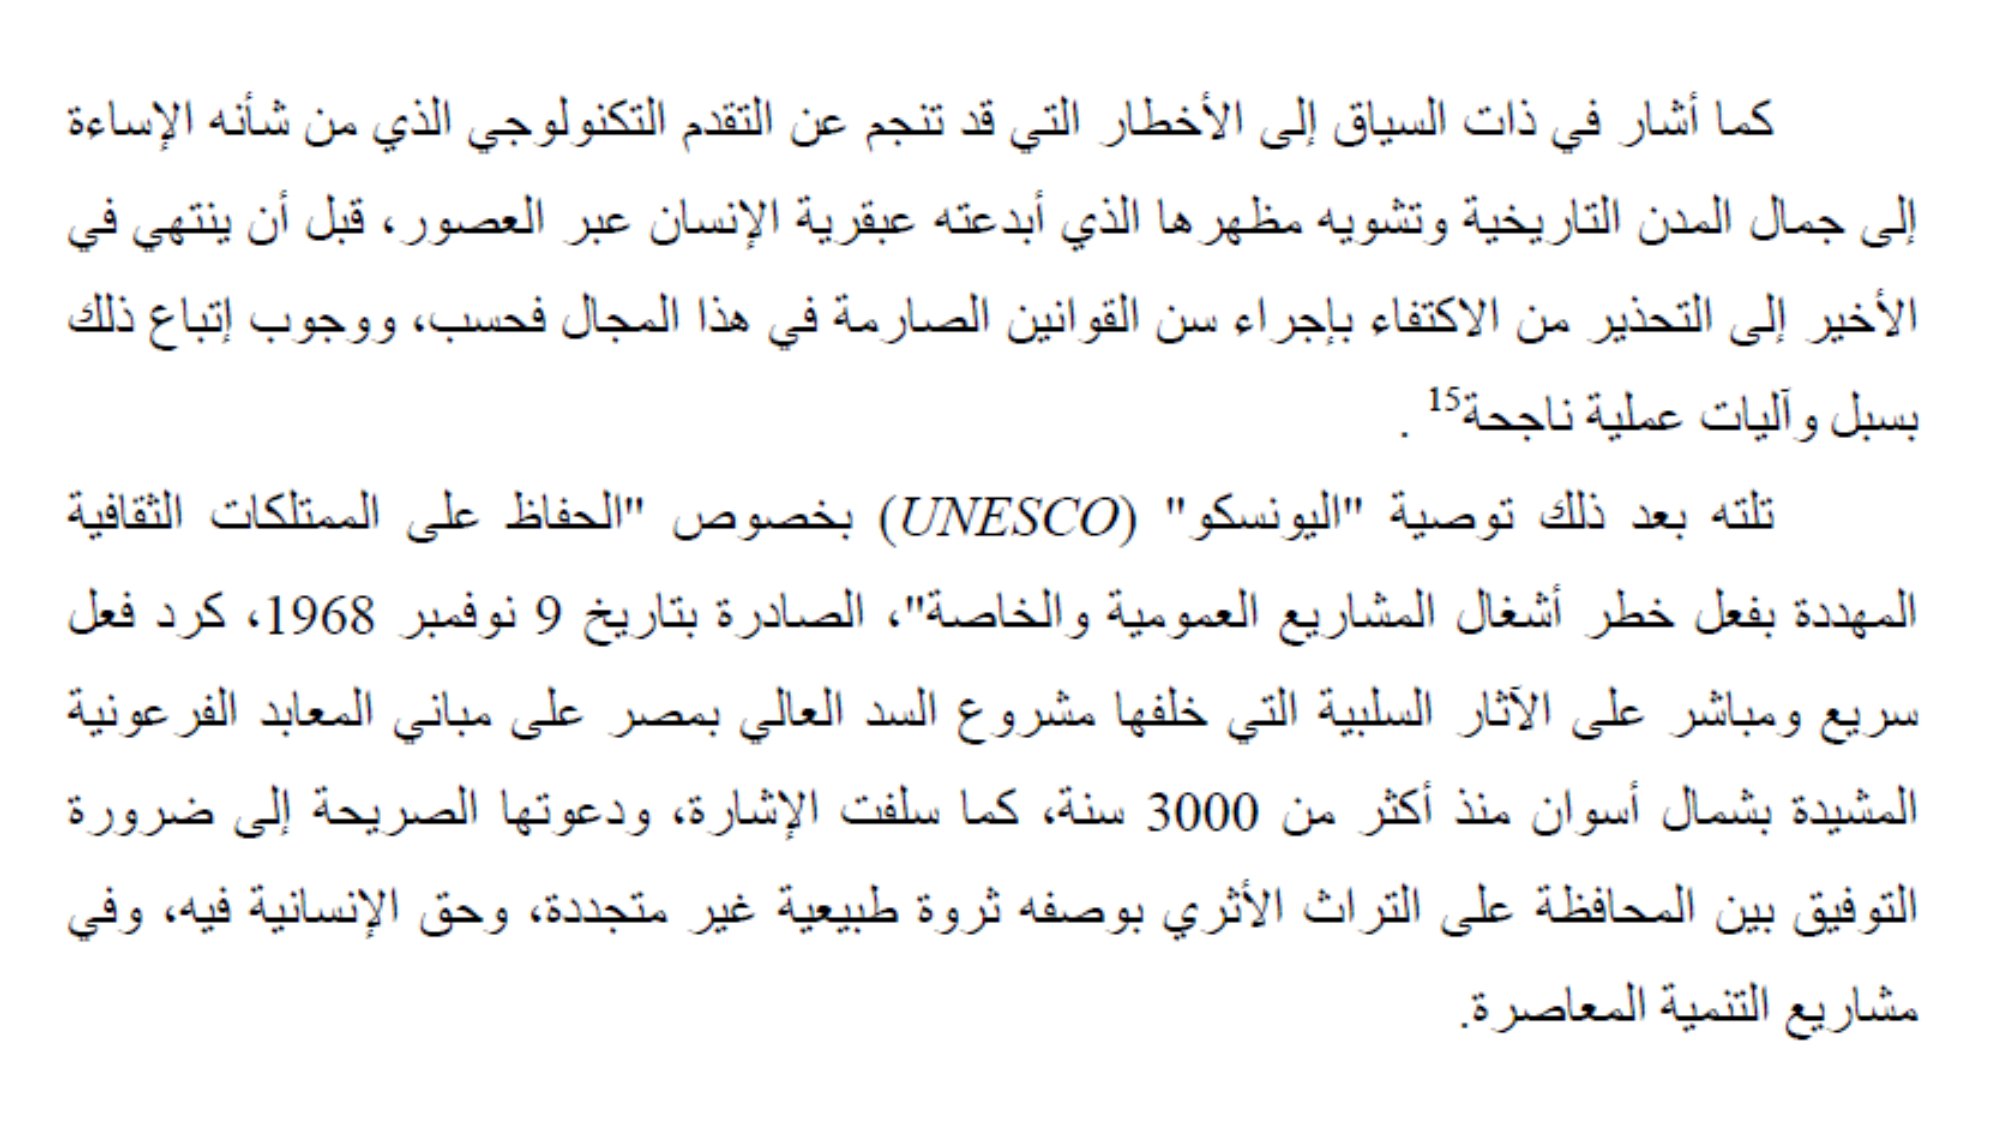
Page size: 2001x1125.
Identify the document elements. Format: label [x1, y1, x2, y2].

picture [57, 61, 1943, 1064]
